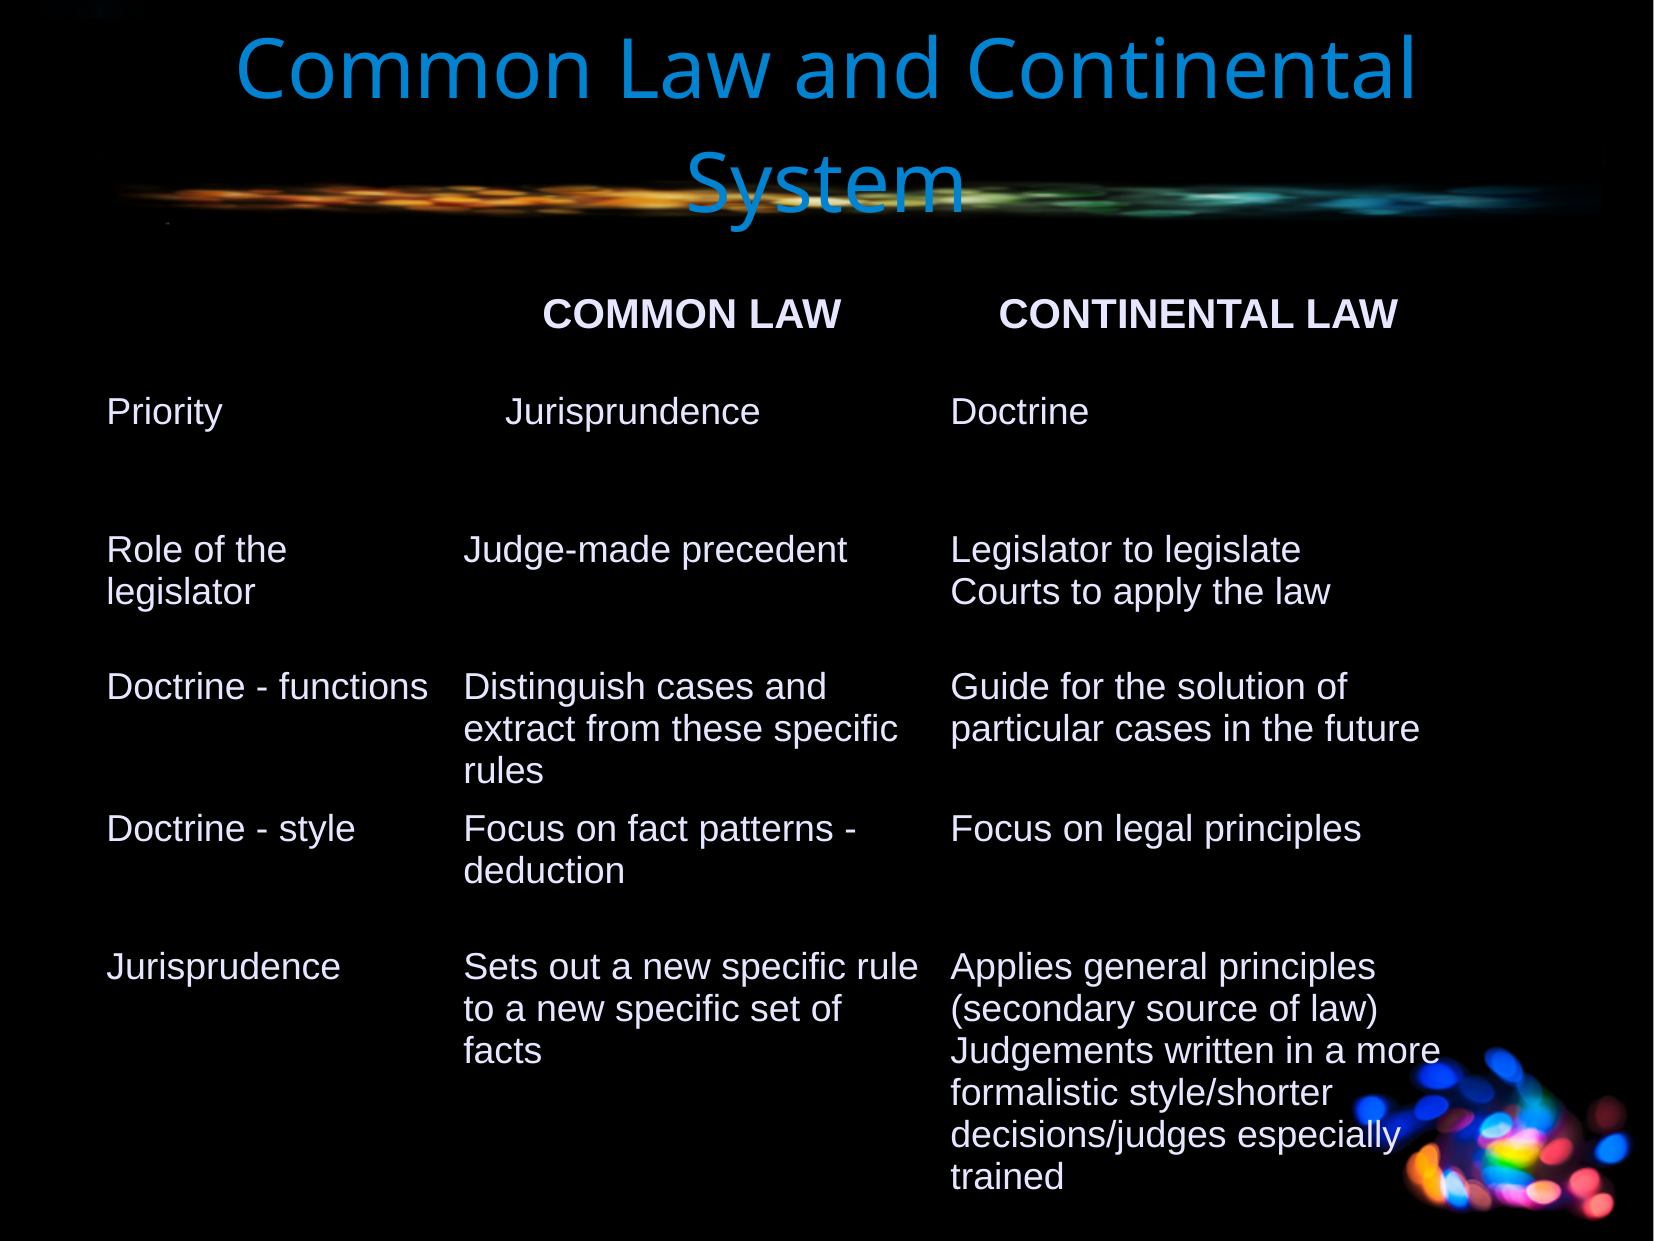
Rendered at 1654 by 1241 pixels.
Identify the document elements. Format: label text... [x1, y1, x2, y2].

table_cell Guide for the solution of particular cases in the future [936, 658, 1462, 800]
table_header CONTINENTAL LAW [936, 245, 1462, 383]
table_header COMMON LAW [449, 245, 936, 383]
table_cell Sets out a new specific rule to a new specific set of facts [449, 938, 936, 1205]
table_cell Doctrine - style [92, 800, 449, 938]
table_cell Focus on legal principles [936, 800, 1462, 938]
table_cell Jurisprundence [449, 383, 936, 520]
table_cell Role of the legislator [92, 520, 449, 658]
table_cell Distinguish cases and extract from these specific rules [449, 658, 936, 800]
table_cell Judge-made precedent [449, 520, 936, 658]
table_cell Priority [92, 383, 449, 520]
table_cell Legislator to legislate Courts to apply the law [936, 520, 1462, 658]
table_cell Focus on fact patterns - deduction [449, 800, 936, 938]
table_cell Jurisprudence [92, 938, 449, 1205]
table_cell Applies general principles (secondary source of law) Judgements written in a more formalistic style/shorter decisions/judges especially trained [936, 938, 1462, 1205]
table_header [92, 245, 449, 383]
table_cell Doctrine - functions [92, 658, 449, 800]
picture [0, 0, 1654, 1241]
title Common Law and Continental System [82, 27, 1571, 220]
table_cell Doctrine [936, 383, 1462, 520]
